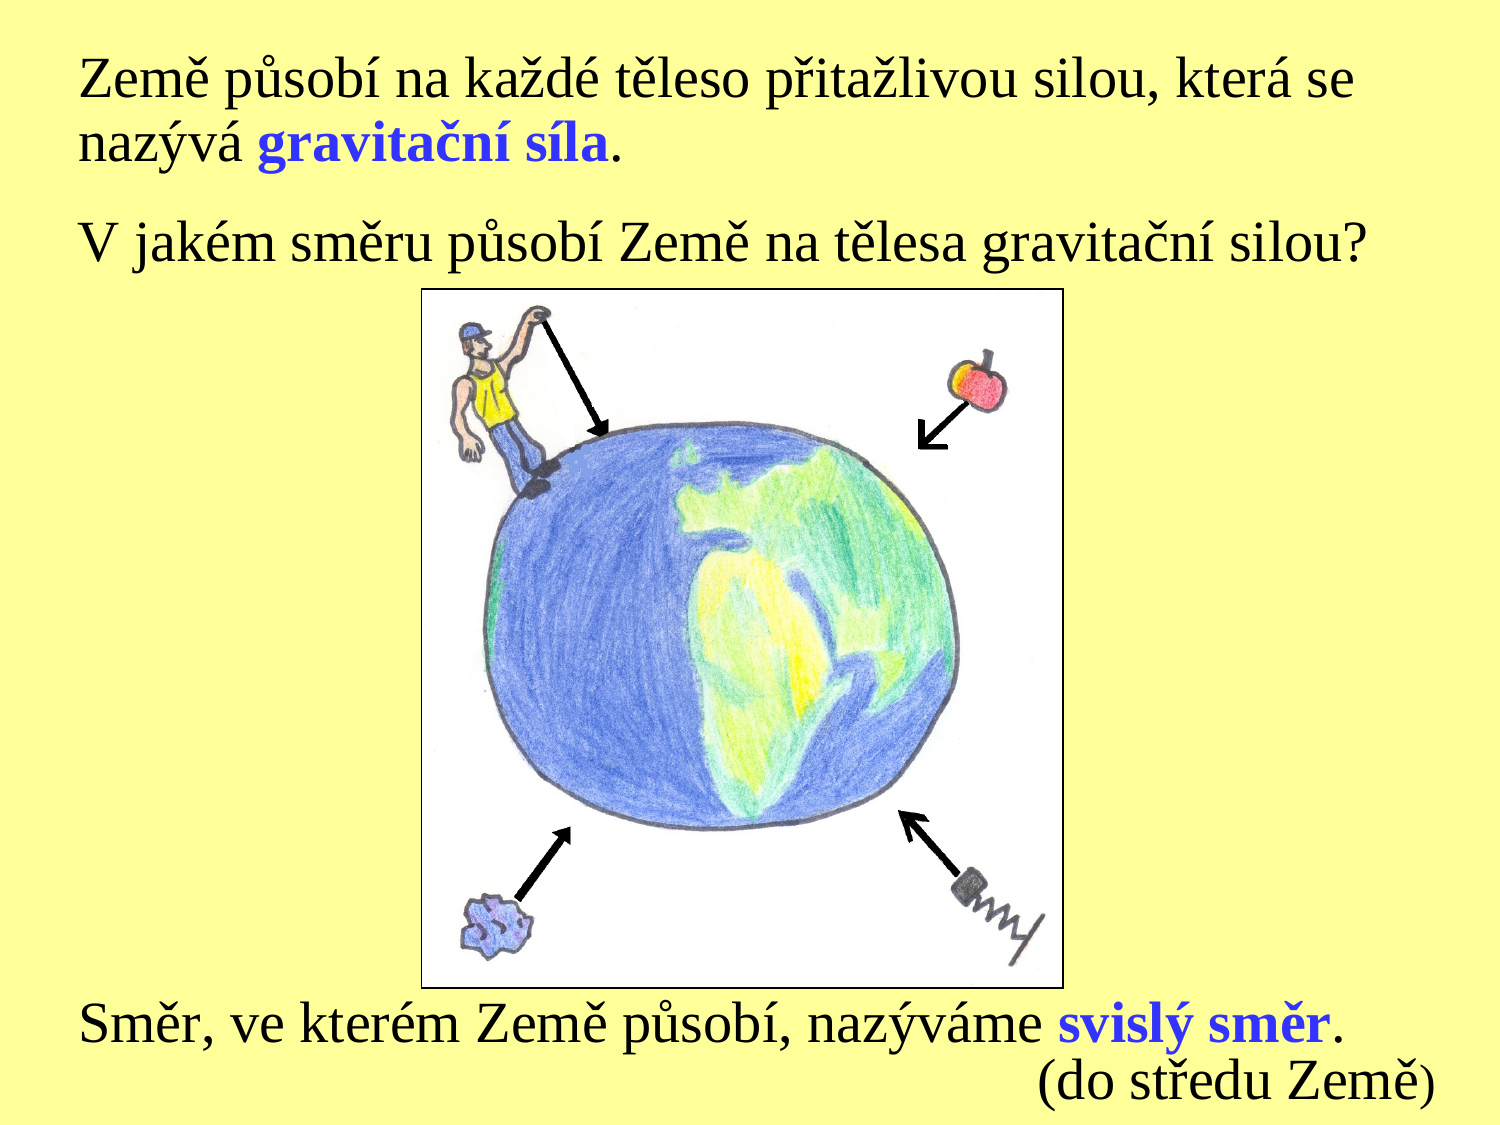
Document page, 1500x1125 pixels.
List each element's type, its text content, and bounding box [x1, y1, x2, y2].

text_box Směr, ve kterém Země působí, nazýváme svislý směr. [63, 982, 1362, 1063]
text_box Země působí na každé těleso přitažlivou silou, která se nazývá gravitační síla. [63, 37, 1371, 183]
text_box (do středu Země) [1022, 1039, 1452, 1125]
text_box V jakém směru působí Země na tělesa gravitační silou? [62, 201, 1384, 282]
picture [422, 289, 1063, 987]
